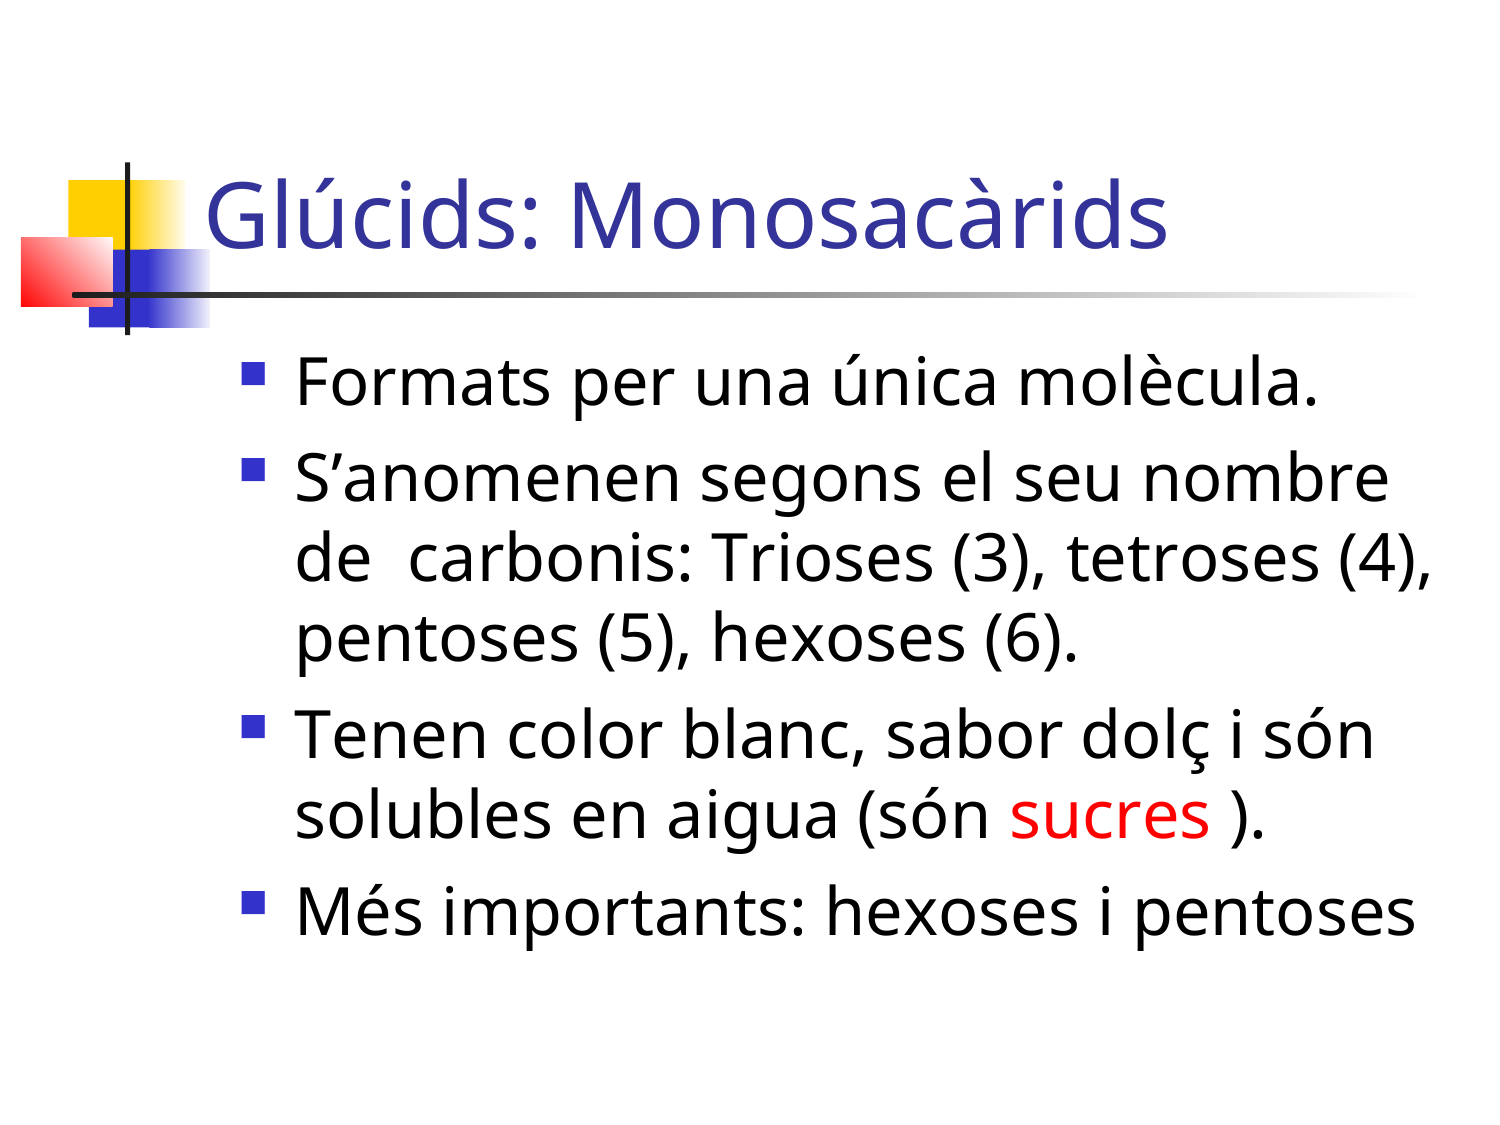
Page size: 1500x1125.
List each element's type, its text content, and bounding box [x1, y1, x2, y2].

title Glúcids: Monosacàrids [188, 35, 1468, 276]
list Formats per una única molècula. S’anomenen segons el seu nombre de carbonis: Trioses (3), tetroses (4), pentoses (5), hexoses (6). Tenen color blanc, sabor dolç i són solubles en aigua (són sucres ). Més importants: hexoses i pentoses [193, 331, 1469, 1053]
